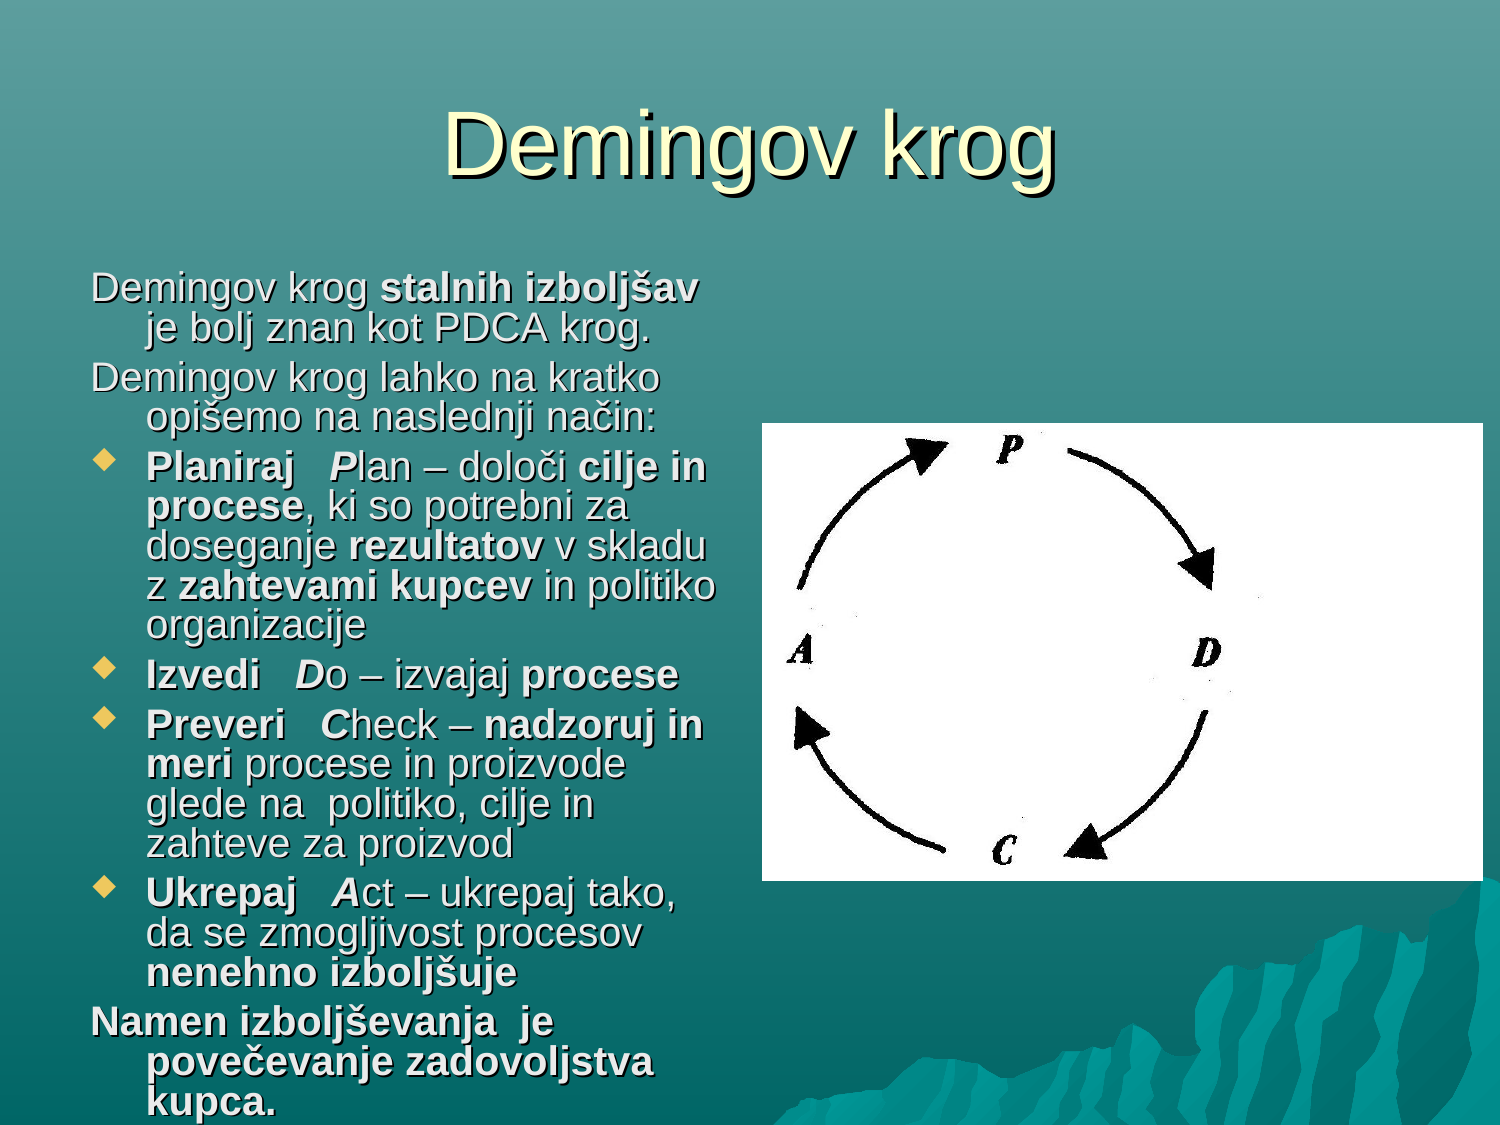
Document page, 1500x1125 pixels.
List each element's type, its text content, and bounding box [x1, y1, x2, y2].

list Demingov krog stalnih izboljšav je bolj znan kot PDCA krog. Demingov krog lahko na kratko opišemo na naslednji način: Planiraj Plan – določi cilje in procese, ki so potrebni za doseganje rezultatov v skladu z zahtevami kupcev in politiko organizacije Izvedi Do – izvajaj procese Preveri Check – nadzoruj in meri procese in proizvode glede na politiko, cilje in zahteve za proizvod Ukrepaj Act – ukrepaj tako, da se zmogljivost procesov nenehno izboljšuje Namen izboljševanja je povečevanje zadovoljstva kupca. [75, 262, 738, 1125]
text_box [762, 423, 1483, 881]
title Demingov krog [75, 45, 1426, 233]
